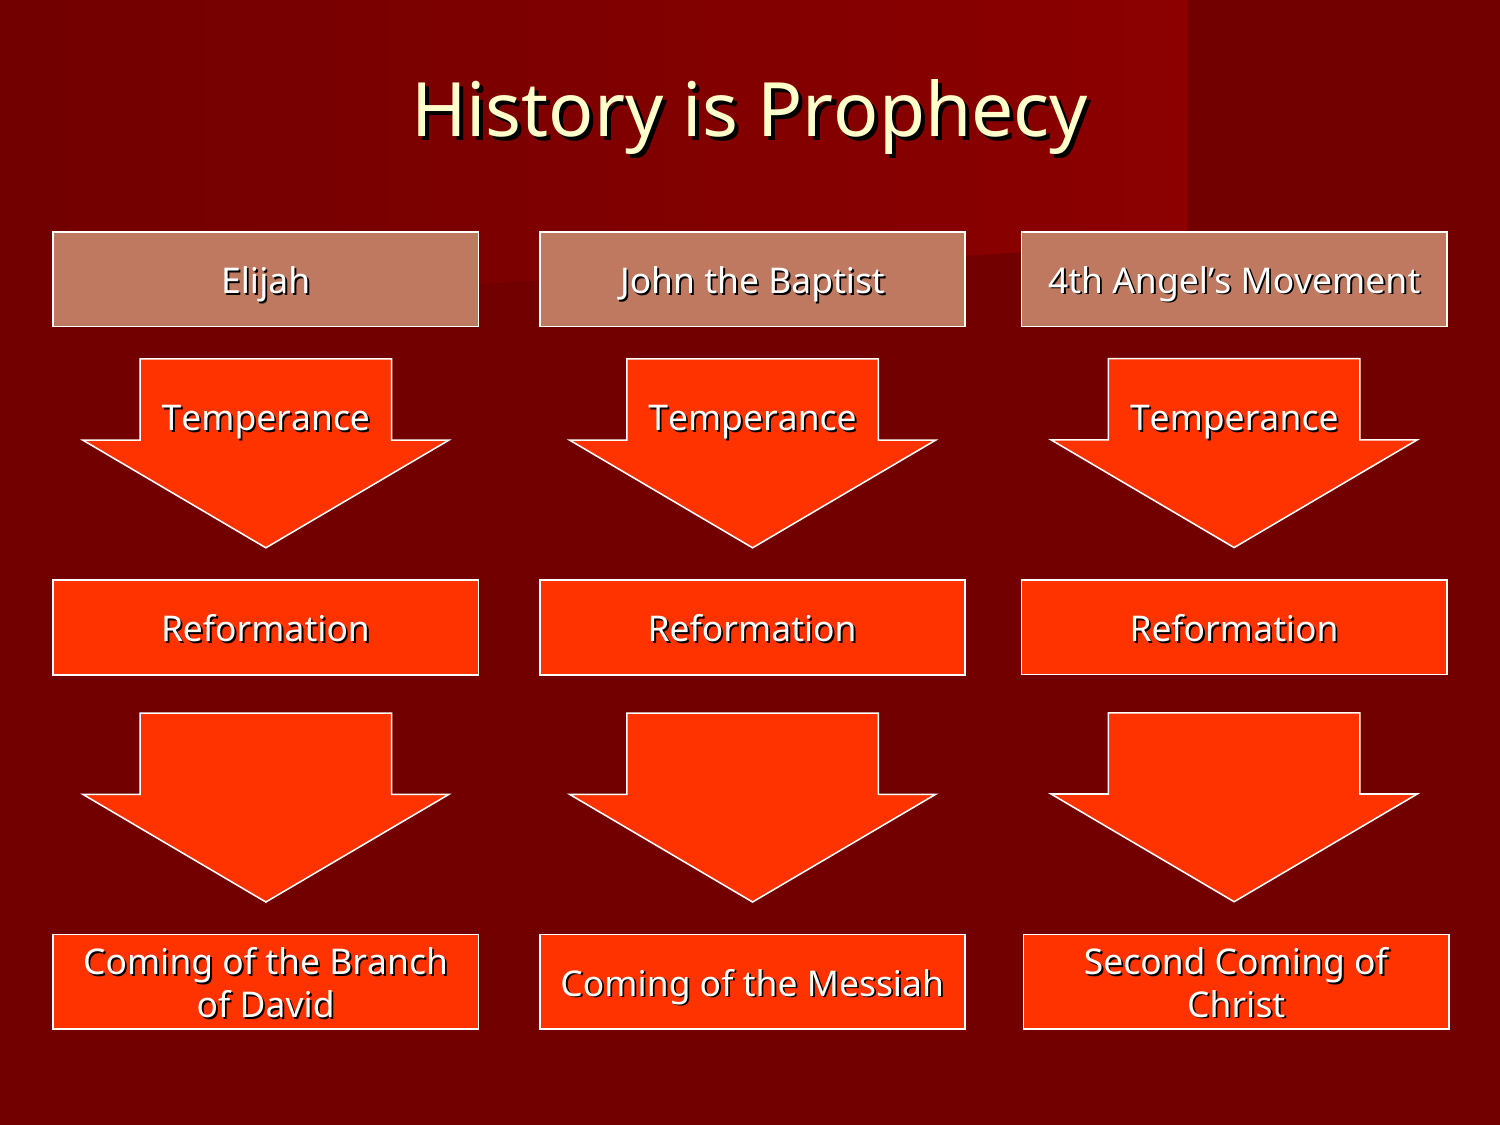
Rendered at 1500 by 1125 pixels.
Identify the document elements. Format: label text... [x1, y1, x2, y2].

title History is Prophecy [75, 31, 1426, 183]
text_box Coming of the Branch of David [53, 934, 479, 1030]
text_box John the Baptist [539, 231, 966, 327]
text_box Second Coming of Christ [1023, 934, 1449, 1029]
text_box Temperance [82, 358, 449, 548]
text_box 4th Angel’s Movement [1021, 231, 1447, 327]
text_box Reformation [1021, 580, 1447, 675]
text_box Coming of the Messiah [539, 934, 966, 1030]
text_box Reformation [539, 580, 966, 675]
text_box [1051, 712, 1418, 902]
text_box Temperance [1051, 358, 1418, 548]
text_box Elijah [53, 231, 479, 327]
text_box Reformation [53, 580, 479, 675]
text_box [569, 713, 936, 903]
text_box [82, 713, 449, 903]
text_box Temperance [569, 358, 936, 548]
